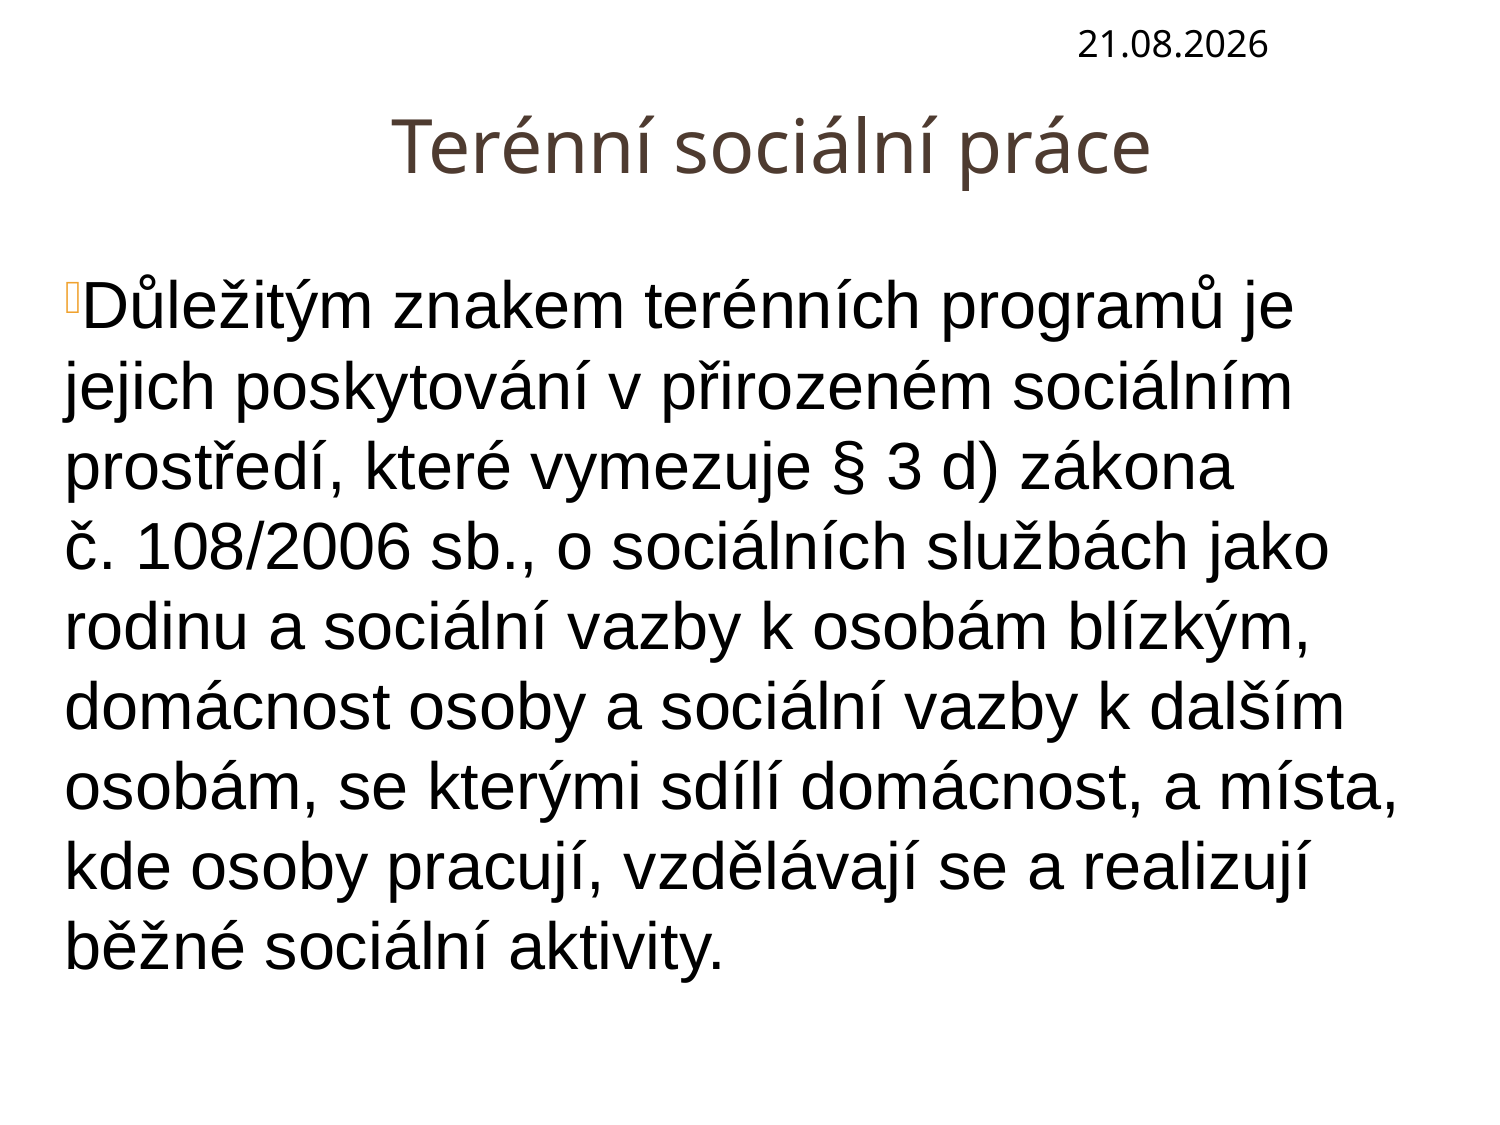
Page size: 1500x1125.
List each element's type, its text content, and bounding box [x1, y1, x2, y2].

text_box 14.04.2020 [1062, 12, 1475, 60]
title Terénní sociální práce [50, 75, 1475, 213]
list Důležitým znakem terénních programů je jejich poskytování v přirozeném sociálním prostředí, které vymezuje § 3 d) zákona č. 108/2006 sb., o sociálních službách jako rodinu a sociální vazby k osobám blízkým, domácnost osoby a sociální vazby k dalším osobám, se kterými sdílí domácnost, a místa, kde osoby pracují, vzdělávají se a realizují běžné sociální aktivity. [50, 254, 1475, 998]
